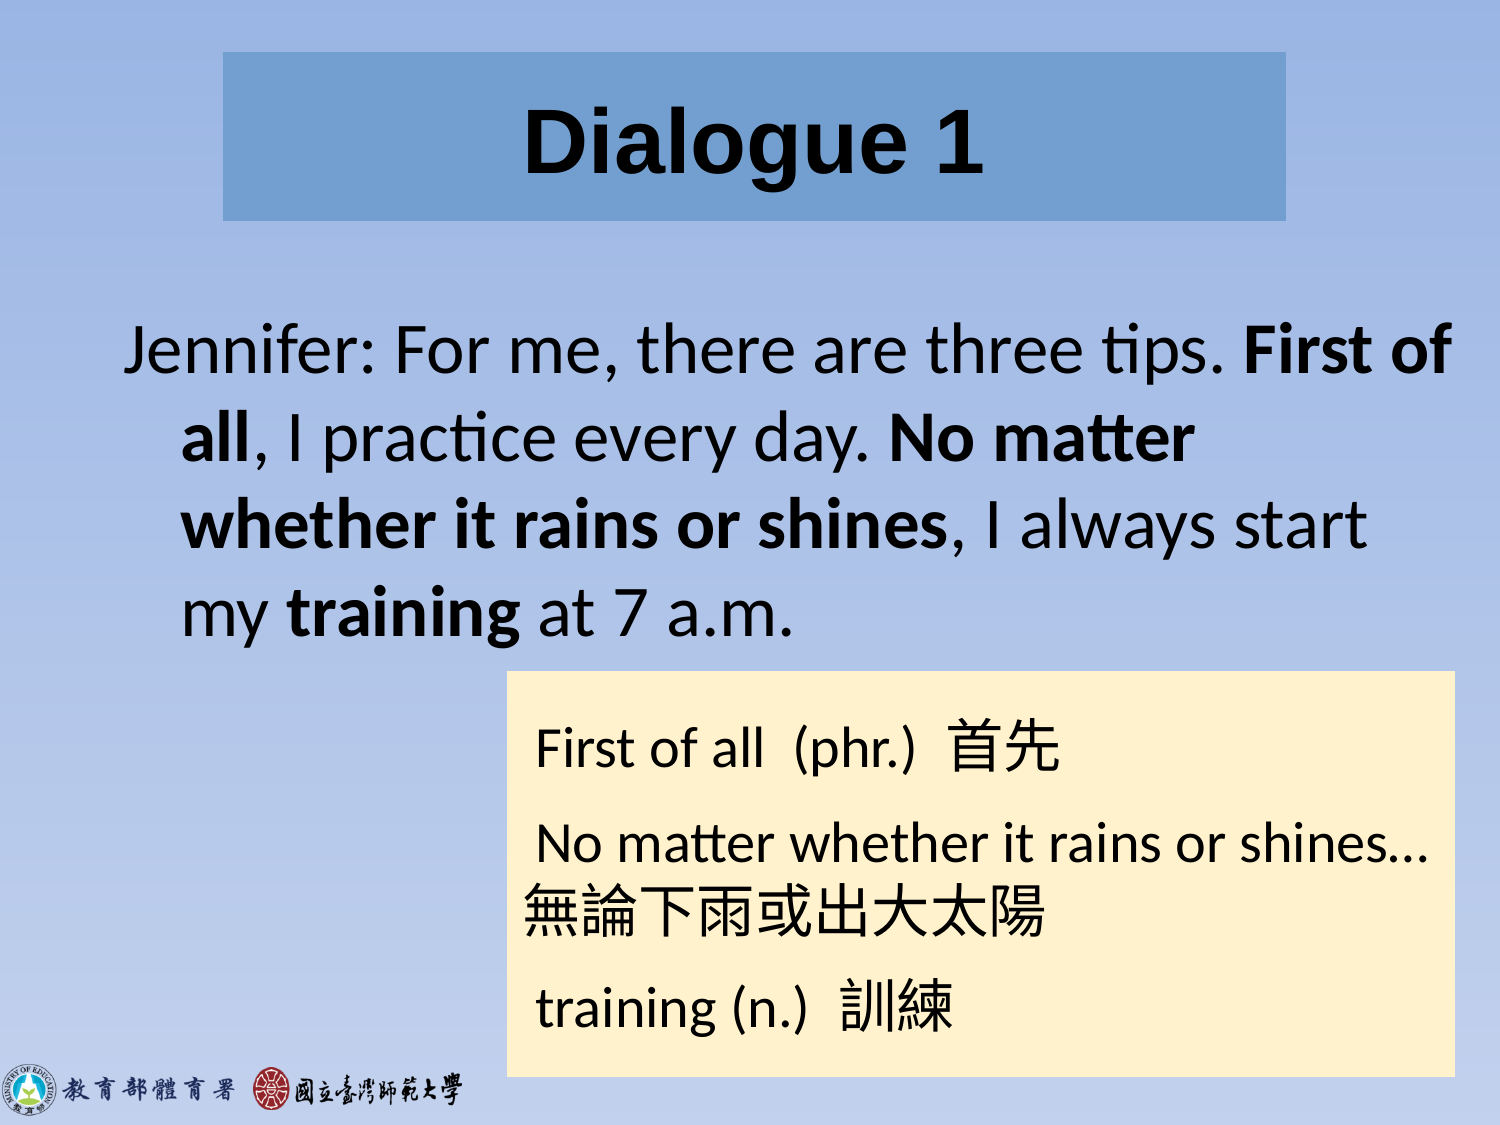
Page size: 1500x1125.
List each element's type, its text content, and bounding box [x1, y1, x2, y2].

text_box First of all (phr.) 首先 No matter whether it rains or shines… 無論下雨或出大太陽 training (n.) 訓練 [507, 671, 1455, 1077]
title Dialogue 1 [79, 42, 1430, 231]
list Jennifer: For me, there are three tips. First of all, I practice every day. No matter whether it rains or shines, I always start my training at 7 a.m. [52, 293, 1480, 1050]
